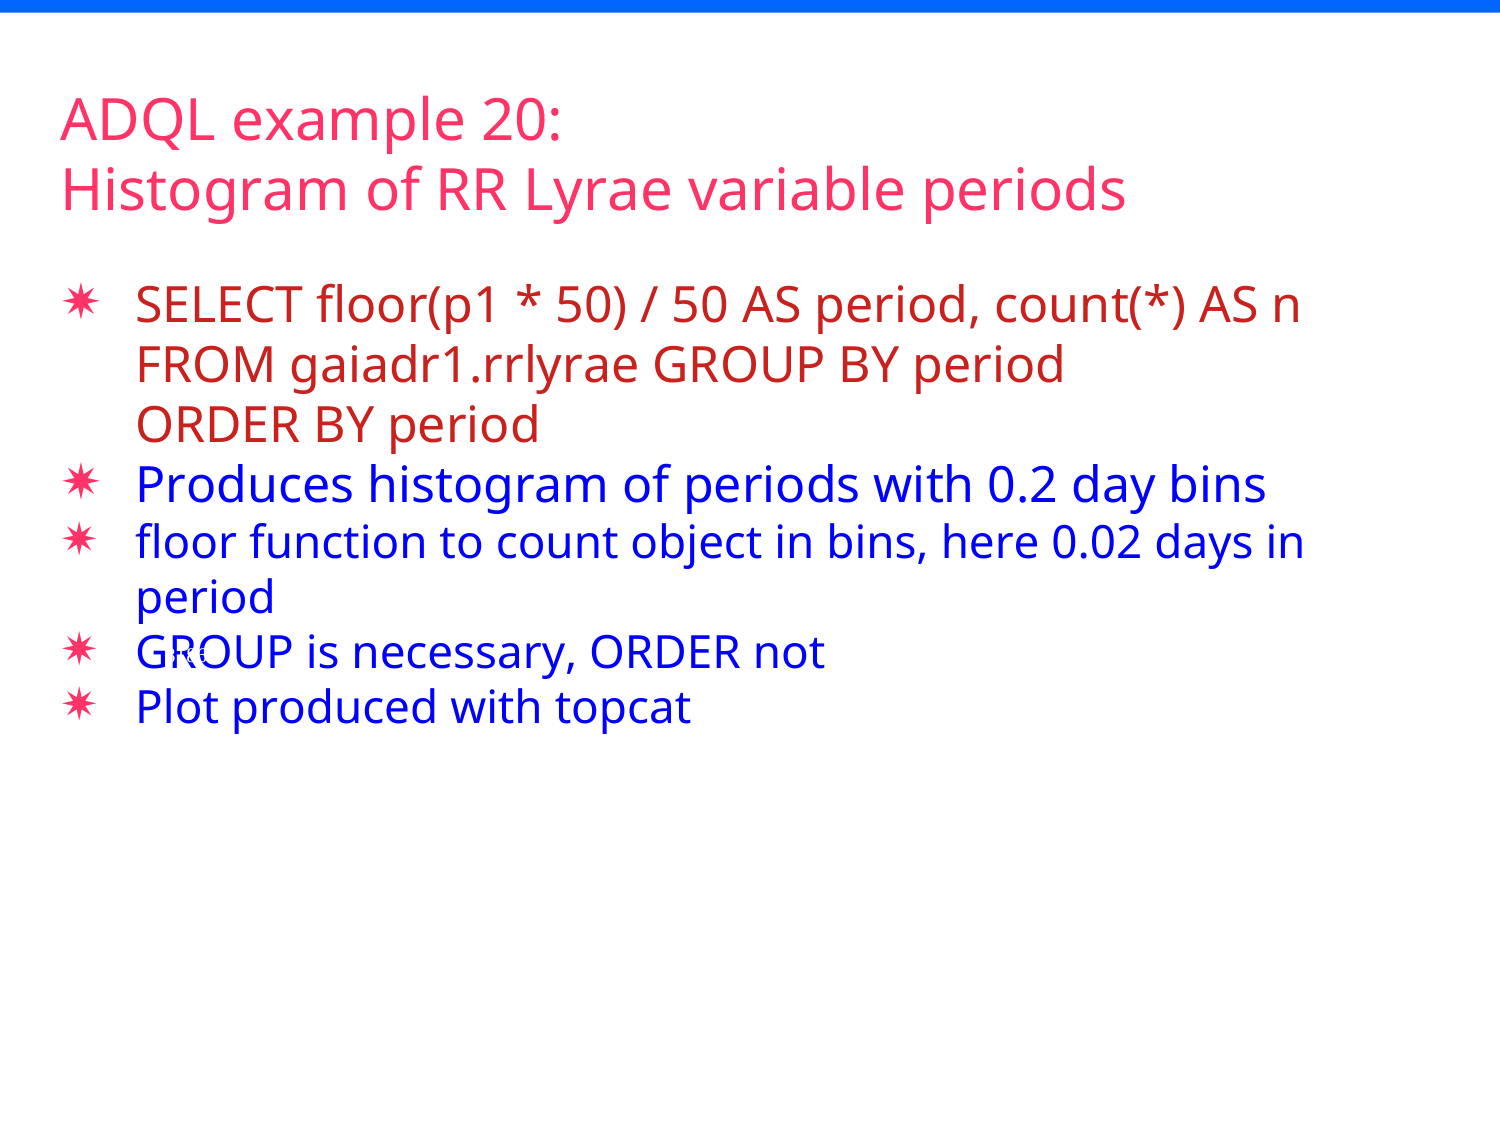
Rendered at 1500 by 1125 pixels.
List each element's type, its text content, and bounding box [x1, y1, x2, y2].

text_box SELECT floor(p1 * 50) / 50 AS period, count(*) AS n FROM gaiadr1.rrlyrae GROUP BY period ORDER BY period Produces histogram of periods with 0.2 day bins floor function to count object in bins, here 0.02 days in period GROUP is necessary, ORDER not Plot produced with topcat [45, 230, 1463, 713]
text_box 81867 [150, 634, 233, 675]
text_box ADQL example 20: Histogram of RR Lyrae variable periods [45, 75, 1463, 230]
